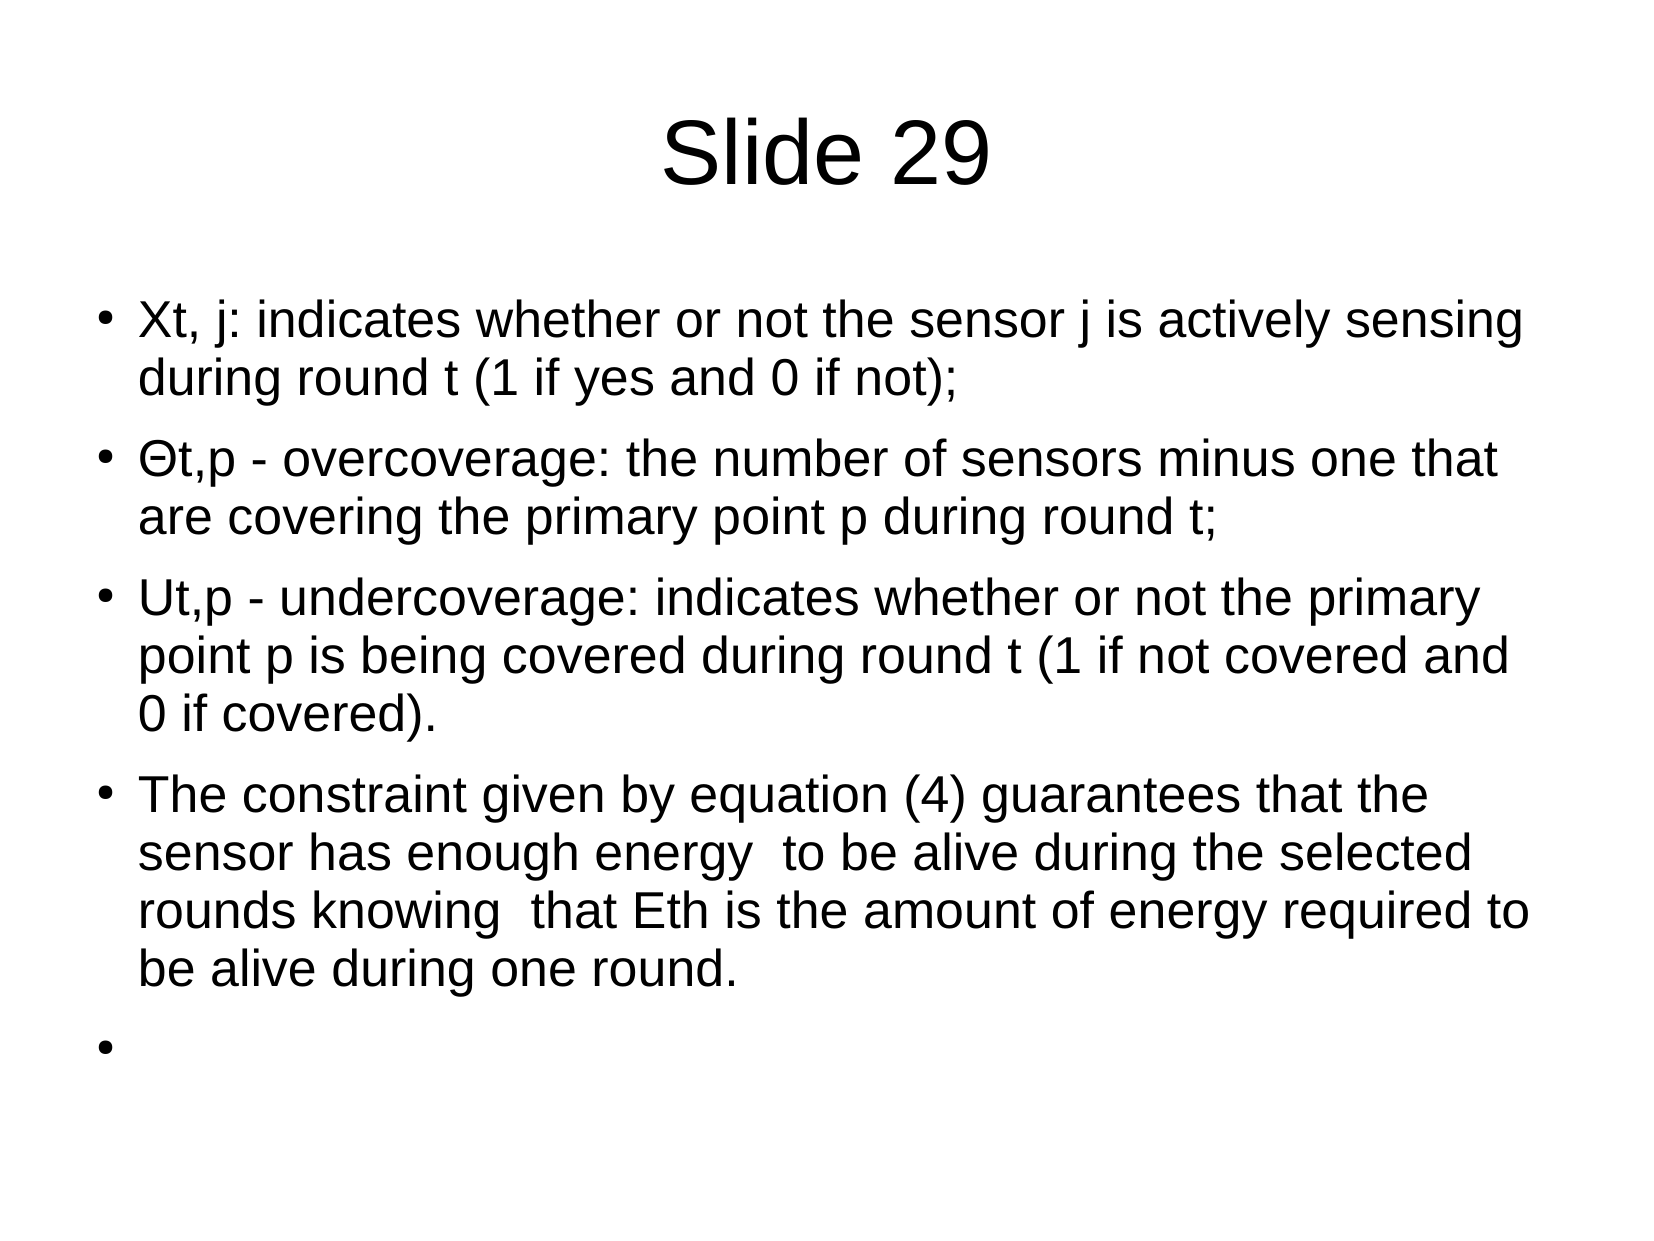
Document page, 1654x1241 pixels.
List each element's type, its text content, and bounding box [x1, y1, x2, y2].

title Slide 29 [82, 49, 1571, 257]
list Xt, j: indicates whether or not the sensor j is actively sensing during round t (1 if yes and 0 if not); Θt,p - overcoverage: the number of sensors minus one that are covering the primary point p during round t; Ut,p - undercoverage: indicates whether or not the primary point p is being covered during round t (1 if not covered and 0 if covered). The constraint given by equation (4) guarantees that the sensor has enough energy to be alive during the selected rounds knowing that Eth is the amount of energy required to be alive during one round. [82, 290, 1538, 1010]
